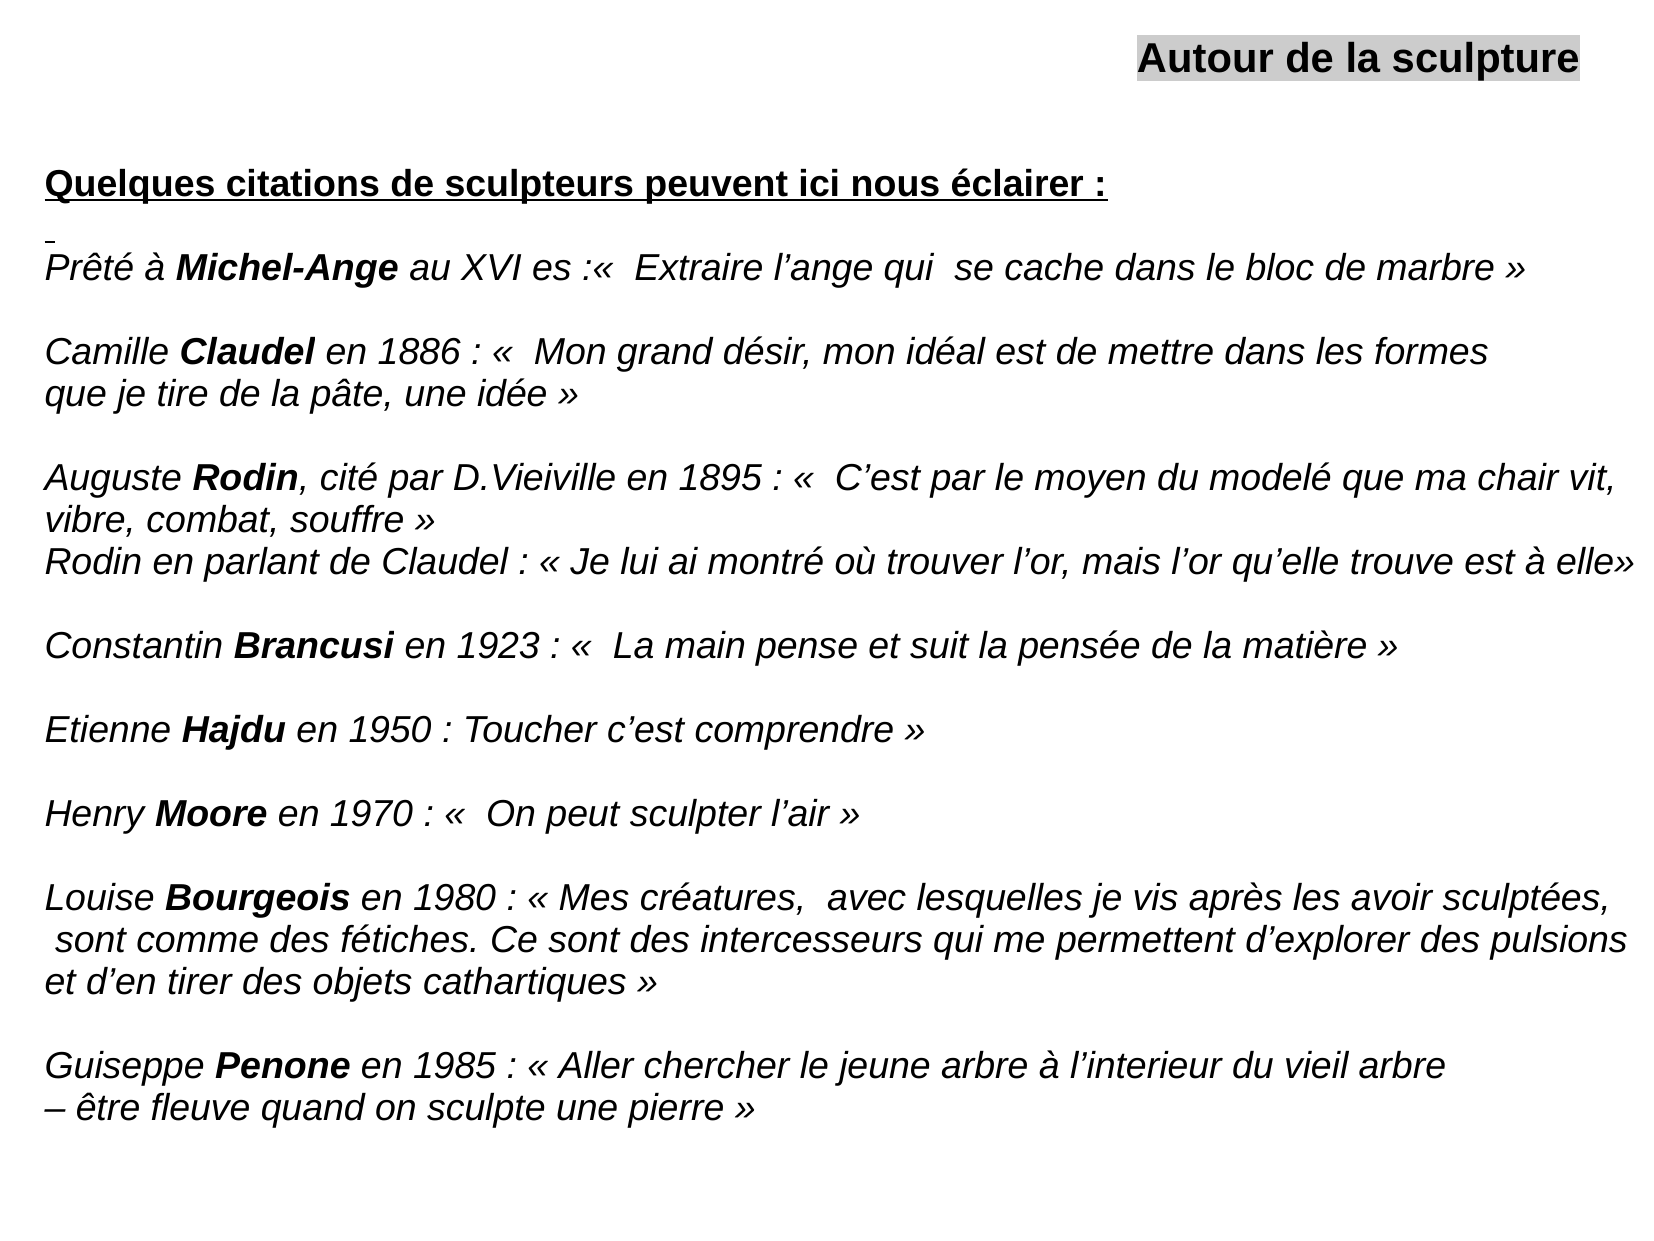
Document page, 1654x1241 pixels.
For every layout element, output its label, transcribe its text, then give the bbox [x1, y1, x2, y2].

text_box Quelques citations de sculpteurs peuvent ici nous éclairer : Prêté à Michel-Ange au XVI es :« Extraire l’ange qui se cache dans le bloc de marbre » Camille Claudel en 1886 : « Mon grand désir, mon idéal est de mettre dans les formes que je tire de la pâte, une idée » Auguste Rodin, cité par D.Vieiville en 1895 : « C’est par le moyen du modelé que ma chair vit, vibre, combat, souffre » Rodin en parlant de Claudel : « Je lui ai montré où trouver l’or, mais l’or qu’elle trouve est à elle» Constantin Brancusi en 1923 : « La main pense et suit la pensée de la matière » Etienne Hajdu en 1950 : Toucher c’est comprendre » Henry Moore en 1970 : « On peut sculpter l’air » Louise Bourgeois en 1980 : « Mes créatures, avec lesquelles je vis après les avoir sculptées, sont comme des fétiches. Ce sont des intercesseurs qui me permettent d’explorer des pulsions et d’en tirer des objets cathartiques » Guiseppe Penone en 1985 : « Aller chercher le jeune arbre à l’interieur du vieil arbre – être fleuve quand on sculpte une pierre » [29, 29, 1654, 1221]
text_box Autour de la sculpture [1122, 27, 1625, 89]
